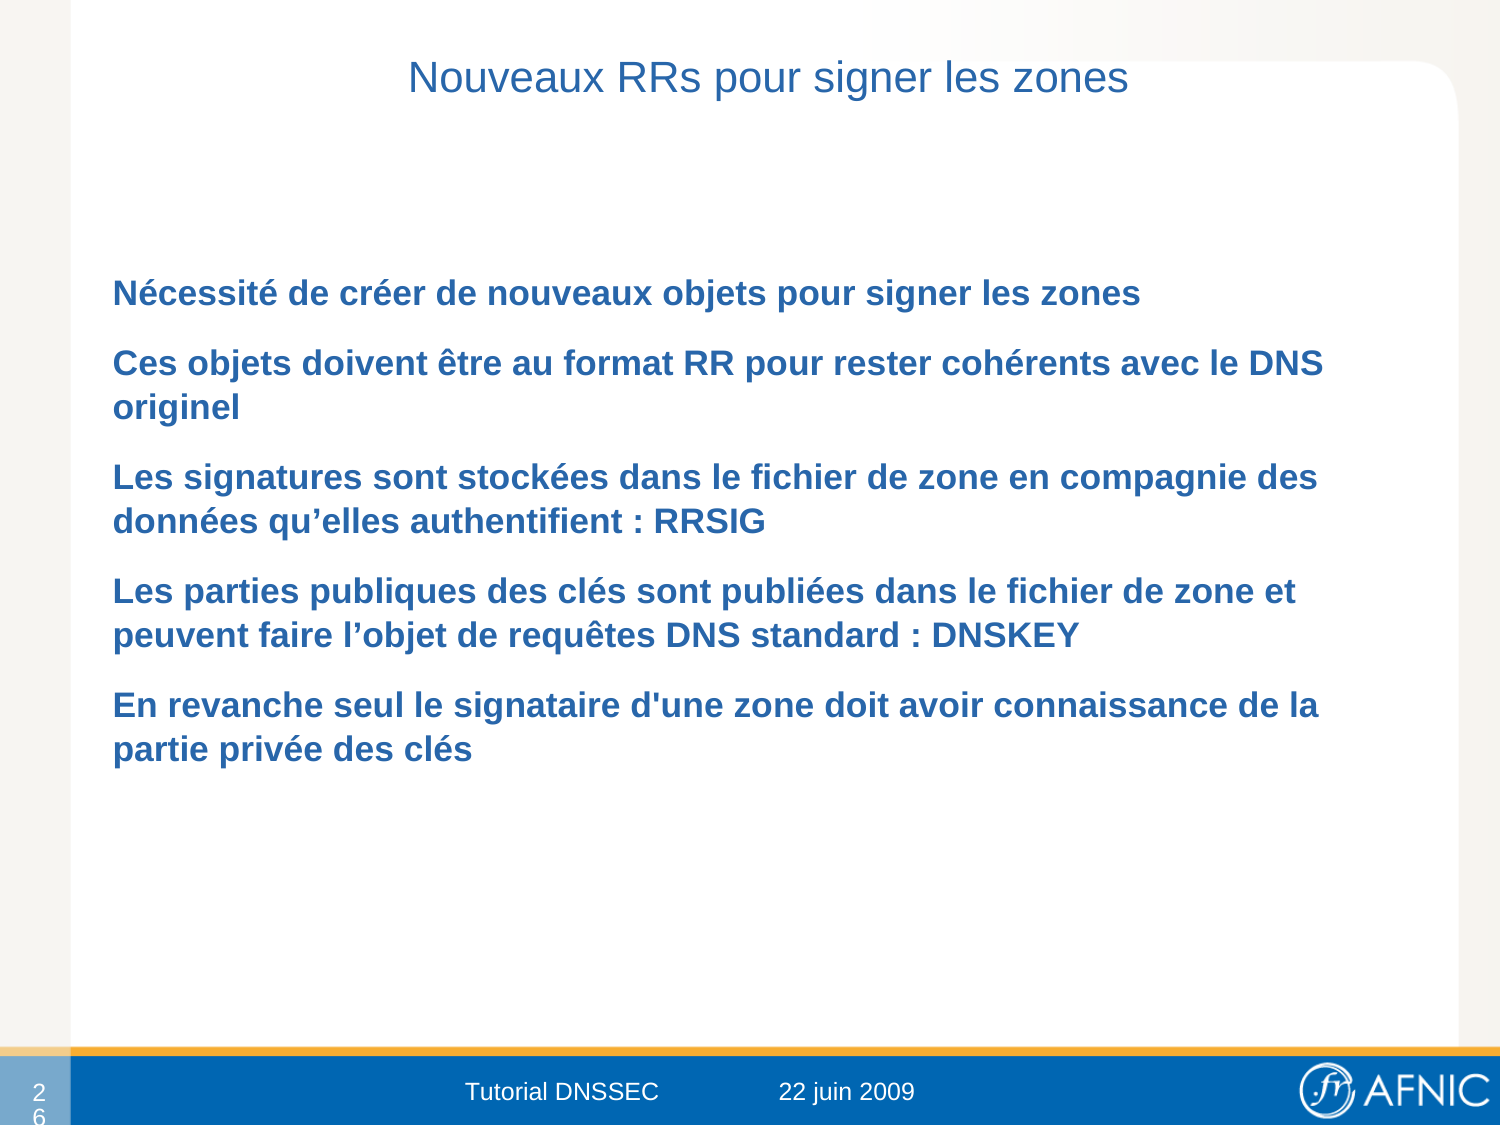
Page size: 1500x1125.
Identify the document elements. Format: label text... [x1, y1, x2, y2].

list Nécessité de créer de nouveaux objets pour signer les zones Ces objets doivent être au format RR pour rester cohérents avec le DNS originel Les signatures sont stockées dans le fichier de zone en compagnie des données qu’elles authentifient : RRSIG Les parties publiques des clés sont publiées dans le fichier de zone et peuvent faire l’objet de requêtes DNS standard : DNSKEY En revanche seul le signataire d'une zone doit avoir connaissance de la partie privée des clés [112, 266, 1426, 994]
title Nouveaux RRs pour signer les zones [112, 12, 1426, 138]
picture [0, 0, 1500, 1125]
picture [36, 1117, 43, 1124]
